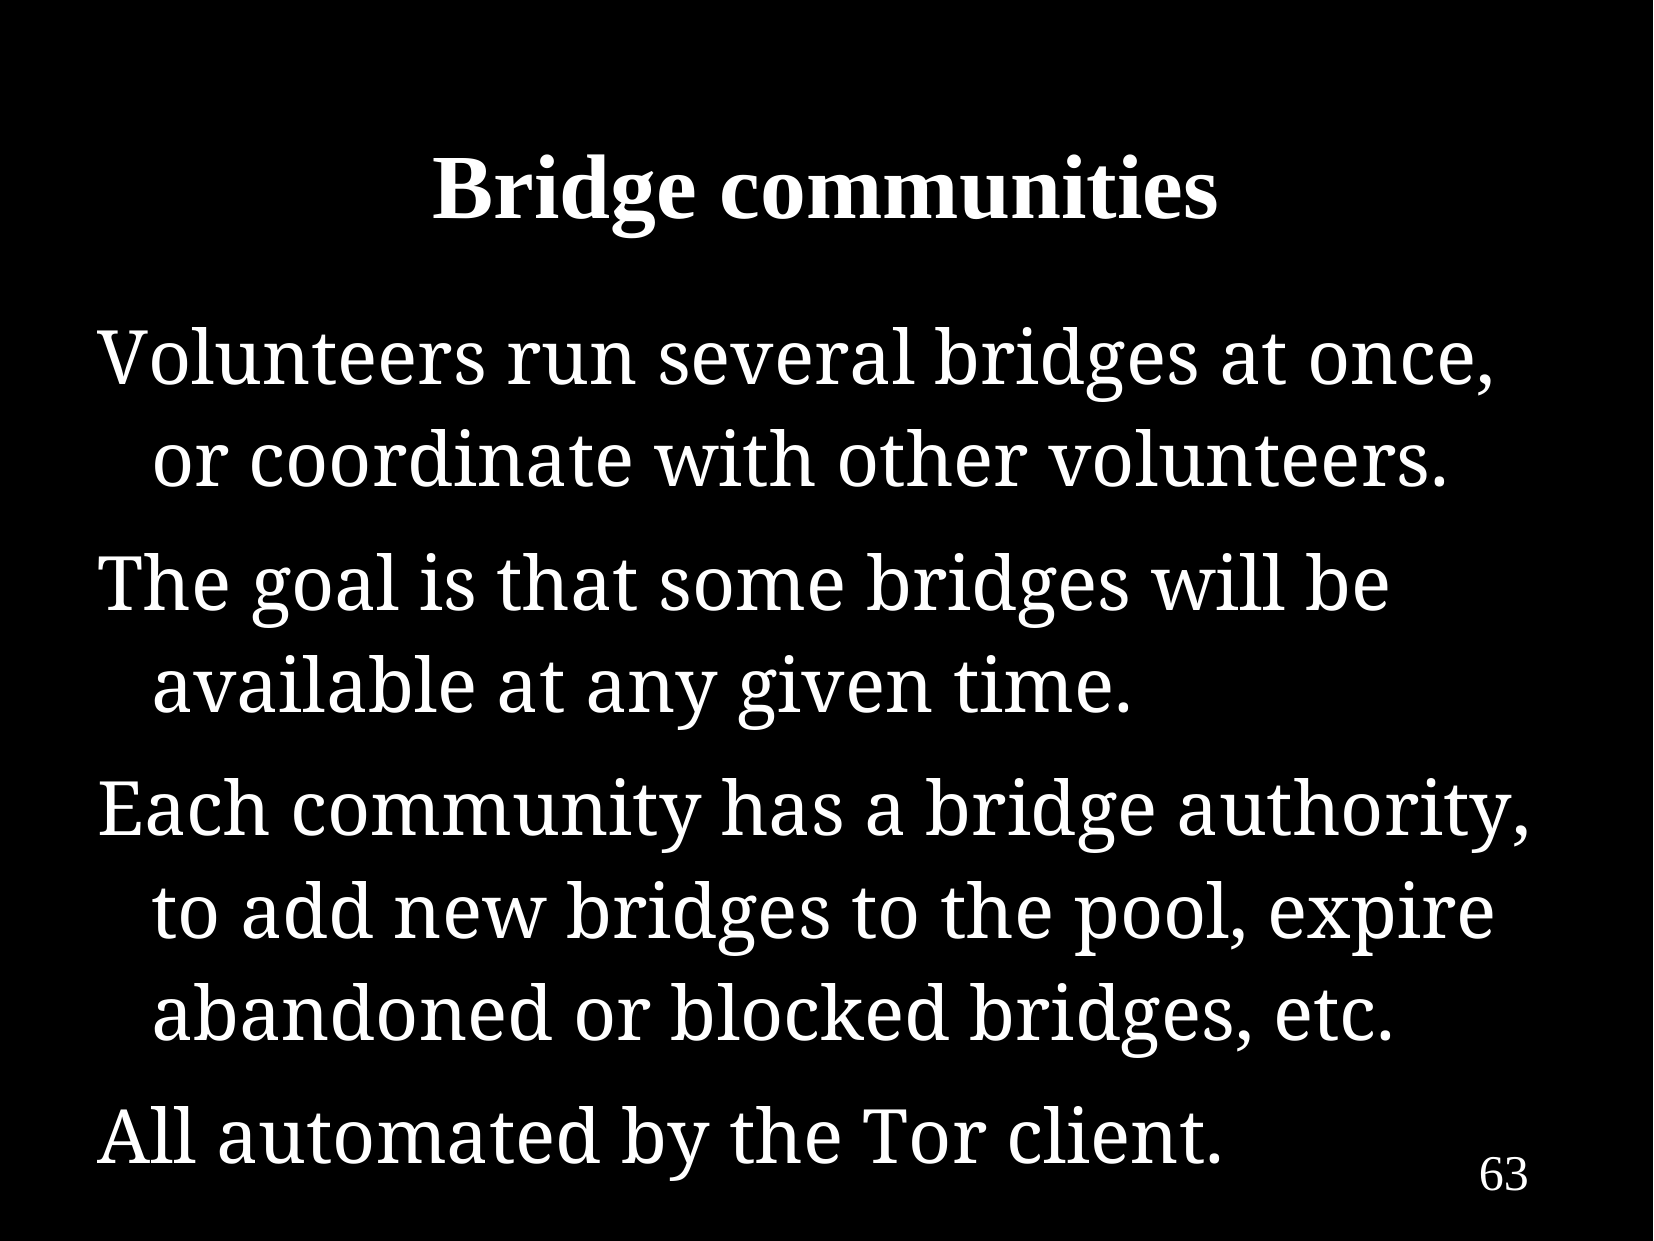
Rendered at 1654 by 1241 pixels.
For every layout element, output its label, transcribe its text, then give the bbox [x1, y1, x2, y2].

list Volunteers run several bridges at once, or coordinate with other volunteers. The goal is that some bridges will be available at any given time. Each community has a bridge authority, to add new bridges to the pool, expire abandoned or blocked bridges, etc. All automated by the Tor client. [80, 304, 1571, 1185]
title Bridge communities [120, 67, 1533, 304]
